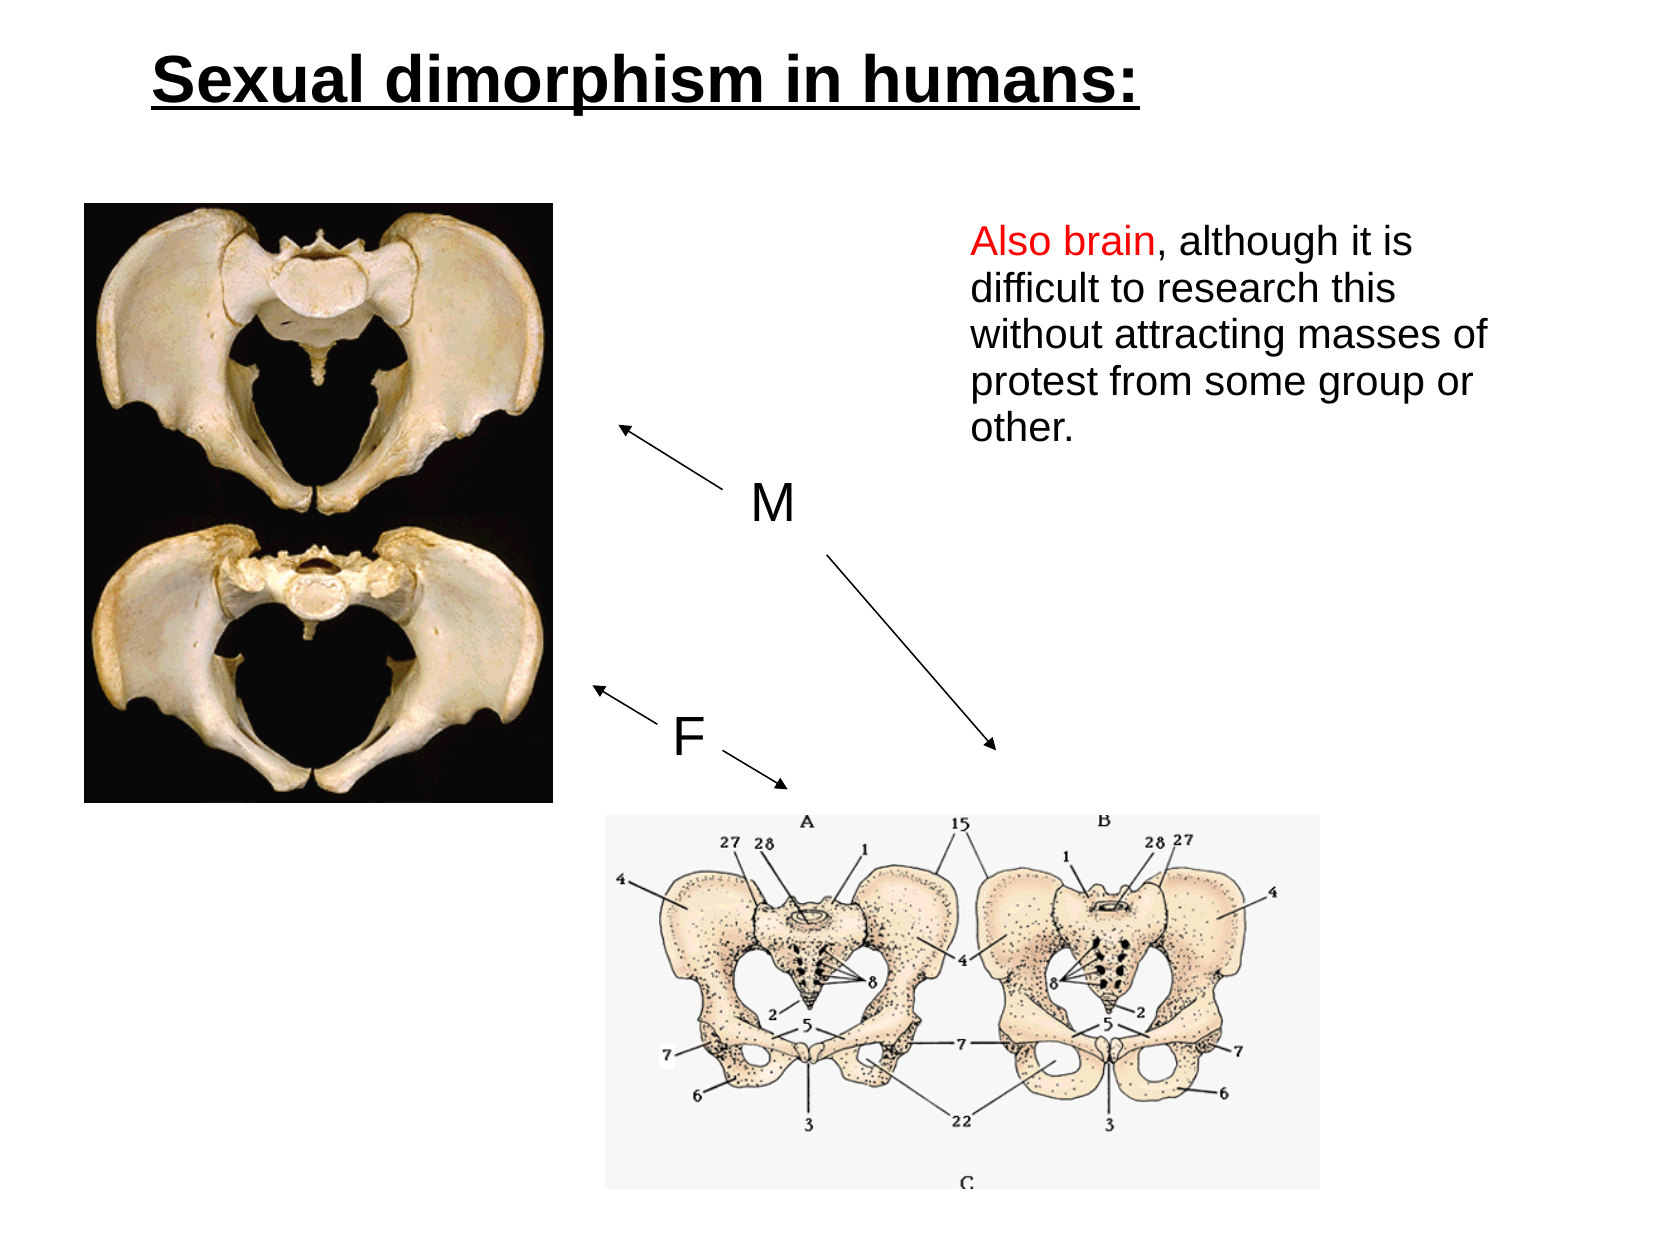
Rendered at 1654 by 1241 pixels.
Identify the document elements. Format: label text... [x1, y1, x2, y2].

text_box M [735, 463, 814, 542]
text_box F [657, 698, 827, 776]
chart [605, 815, 1320, 1190]
picture [84, 203, 553, 803]
text_box Also brain, although it is difficult to research this without attracting masses of protest from some group or other. [955, 210, 1545, 458]
text_box Sexual dimorphism in humans: [136, 34, 1556, 125]
